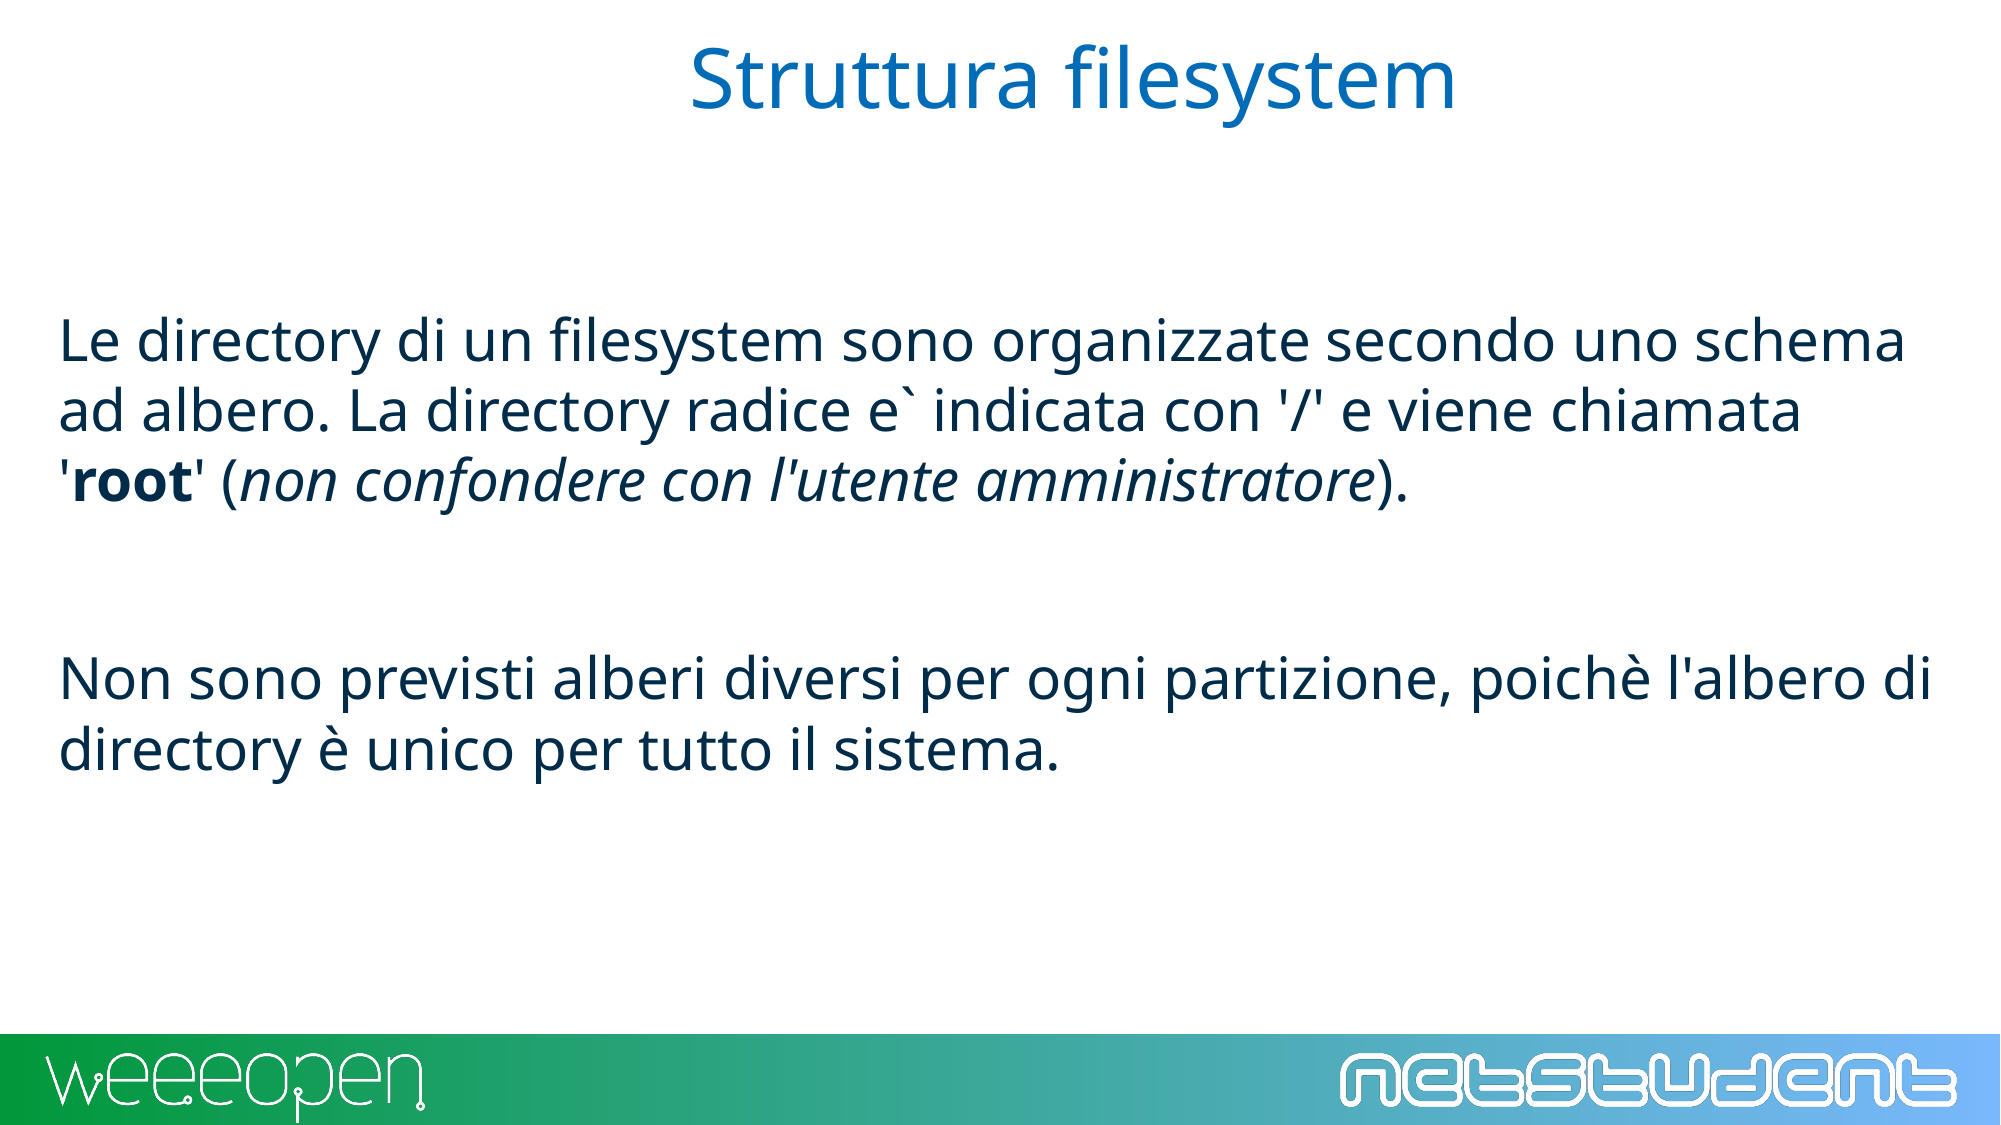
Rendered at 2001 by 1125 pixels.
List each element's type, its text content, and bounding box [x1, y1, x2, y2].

title Struttura filesystem [43, 29, 1959, 247]
picture [45, 1053, 425, 1123]
list Le directory di un filesystem sono organizzate secondo uno schema ad albero. La directory radice e` indicata con '/' e viene chiamata 'root' (non confondere con l'utente amministratore). Non sono previsti alberi diversi per ogni partizione, poichè l'albero di directory è unico per tutto il sistema. [43, 295, 1959, 1010]
picture [1340, 1053, 1957, 1107]
